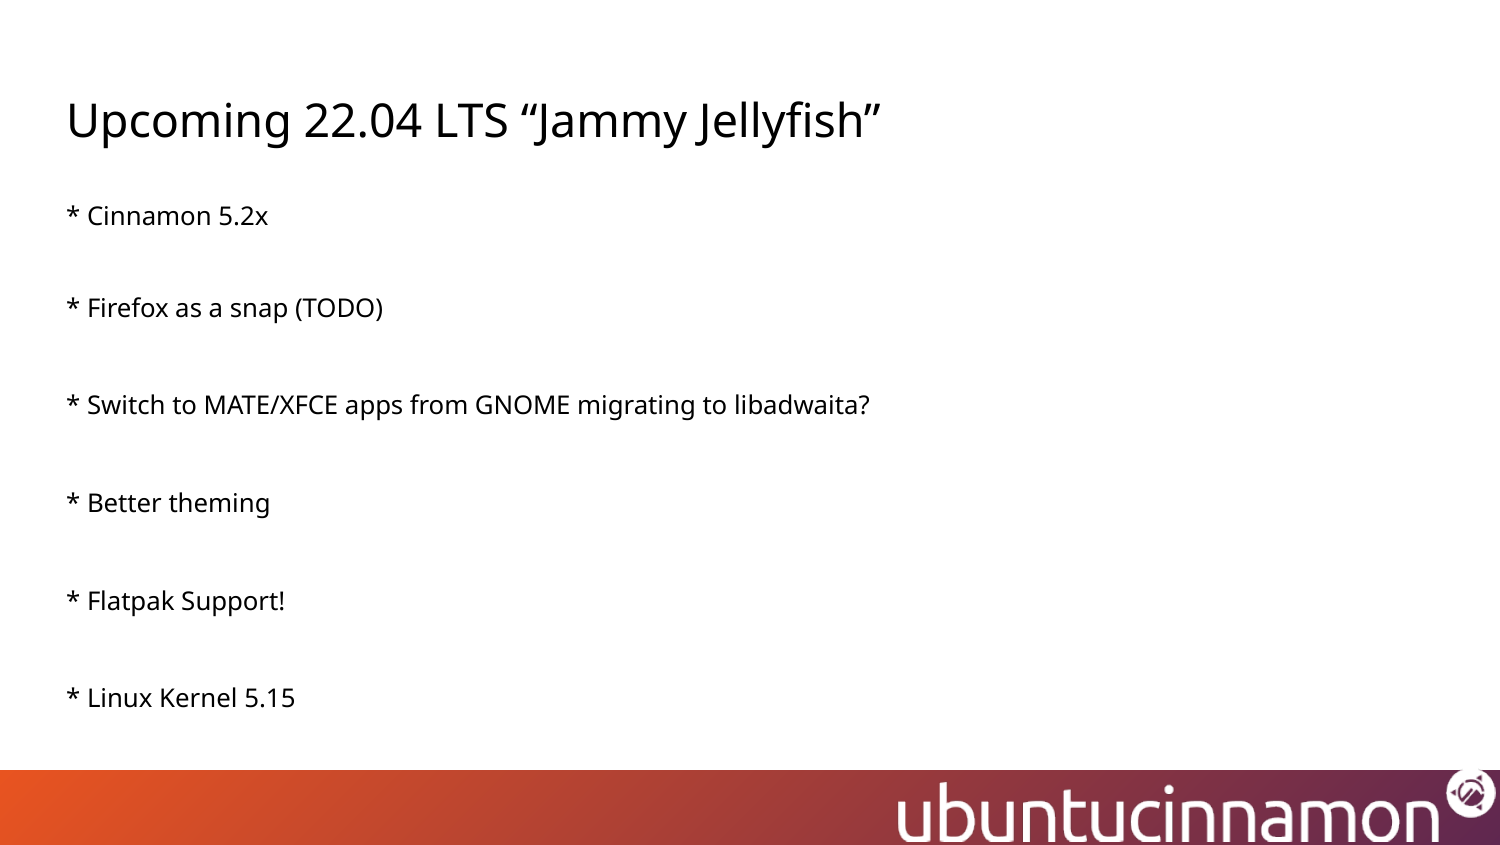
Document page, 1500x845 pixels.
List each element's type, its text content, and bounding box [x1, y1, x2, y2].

list * Cinnamon 5.2x * Firefox as a snap (TODO) * Switch to MATE/XFCE apps from GNOME migrating to libadwaita? * Better theming * Flatpak Support! * Linux Kernel 5.15 [51, 177, 1449, 739]
title Upcoming 22.04 LTS “Jammy Jellyfish” [51, 73, 1449, 168]
picture [862, 768, 1496, 842]
text_box [0, 770, 1500, 845]
